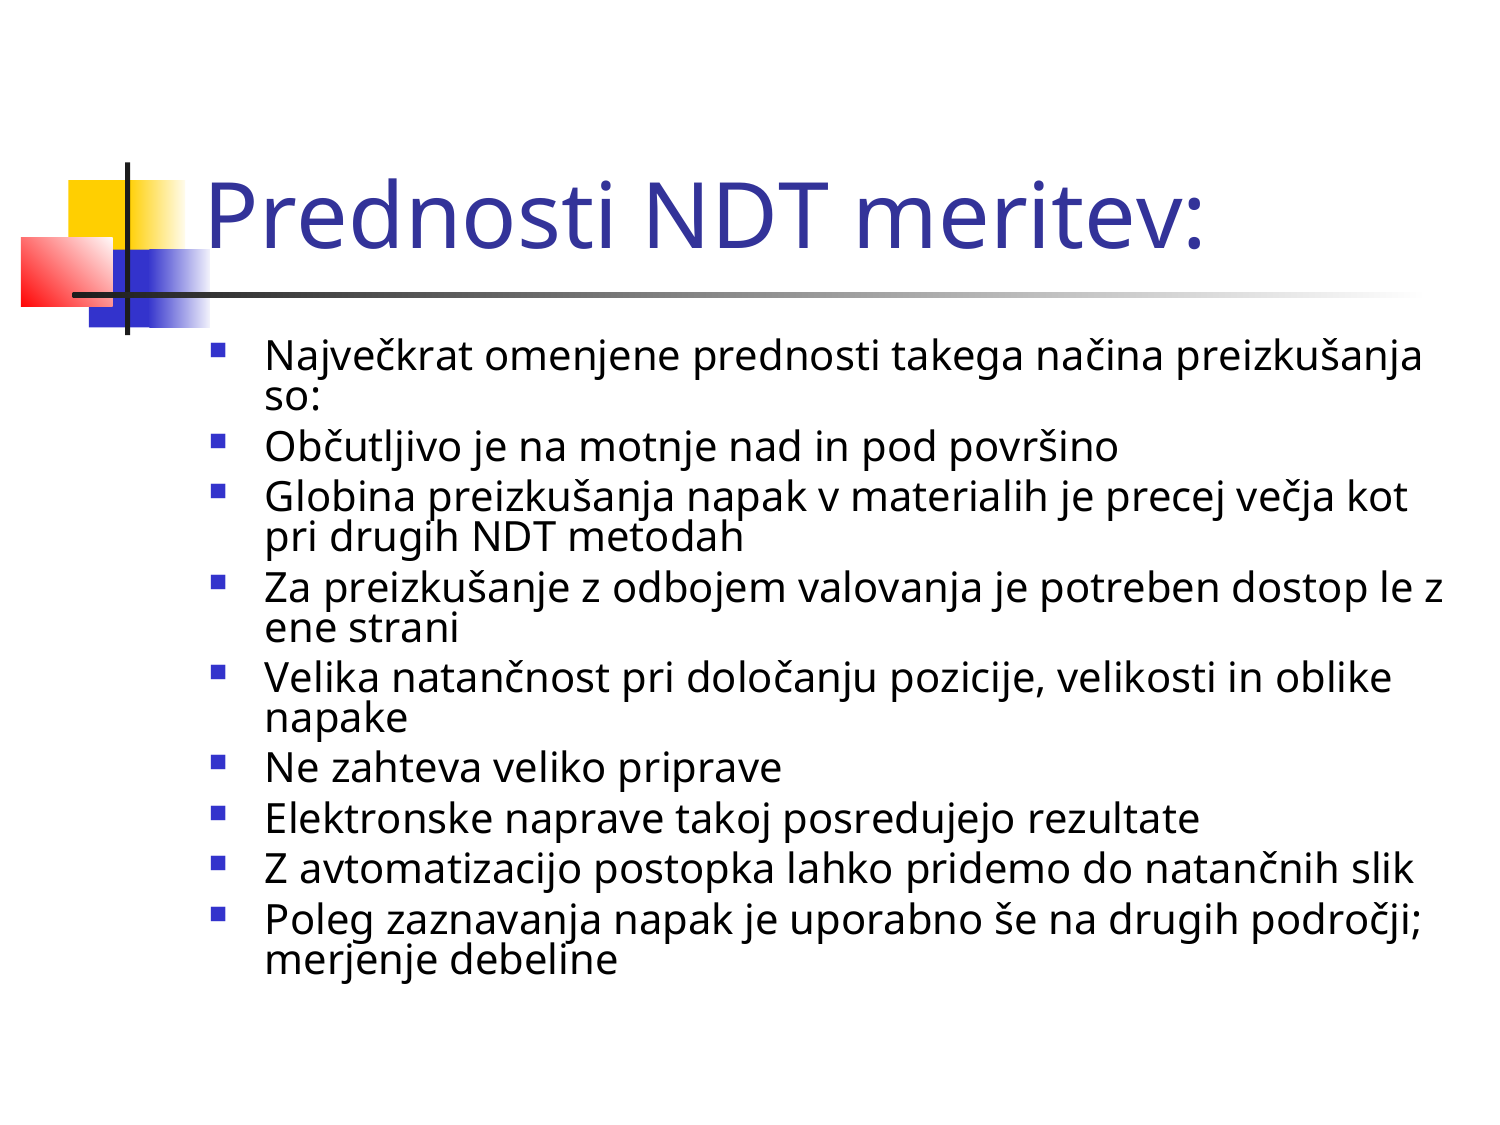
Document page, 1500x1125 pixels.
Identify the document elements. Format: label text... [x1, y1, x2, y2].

list Največkrat omenjene prednosti takega načina preizkušanja so: Občutljivo je na motnje nad in pod površino Globina preizkušanja napak v materialih je precej večja kot pri drugih NDT metodah Za preizkušanje z odbojem valovanja je potreben dostop le z ene strani Velika natančnost pri določanju pozicije, velikosti in oblike napake Ne zahteva veliko priprave Elektronske naprave takoj posredujejo rezultate Z avtomatizacijo postopka lahko pridemo do natančnih slik Poleg zaznavanja napak je uporabno še na drugih področji; merjenje debeline [193, 331, 1469, 1007]
title Prednosti NDT meritev: [188, 35, 1468, 276]
